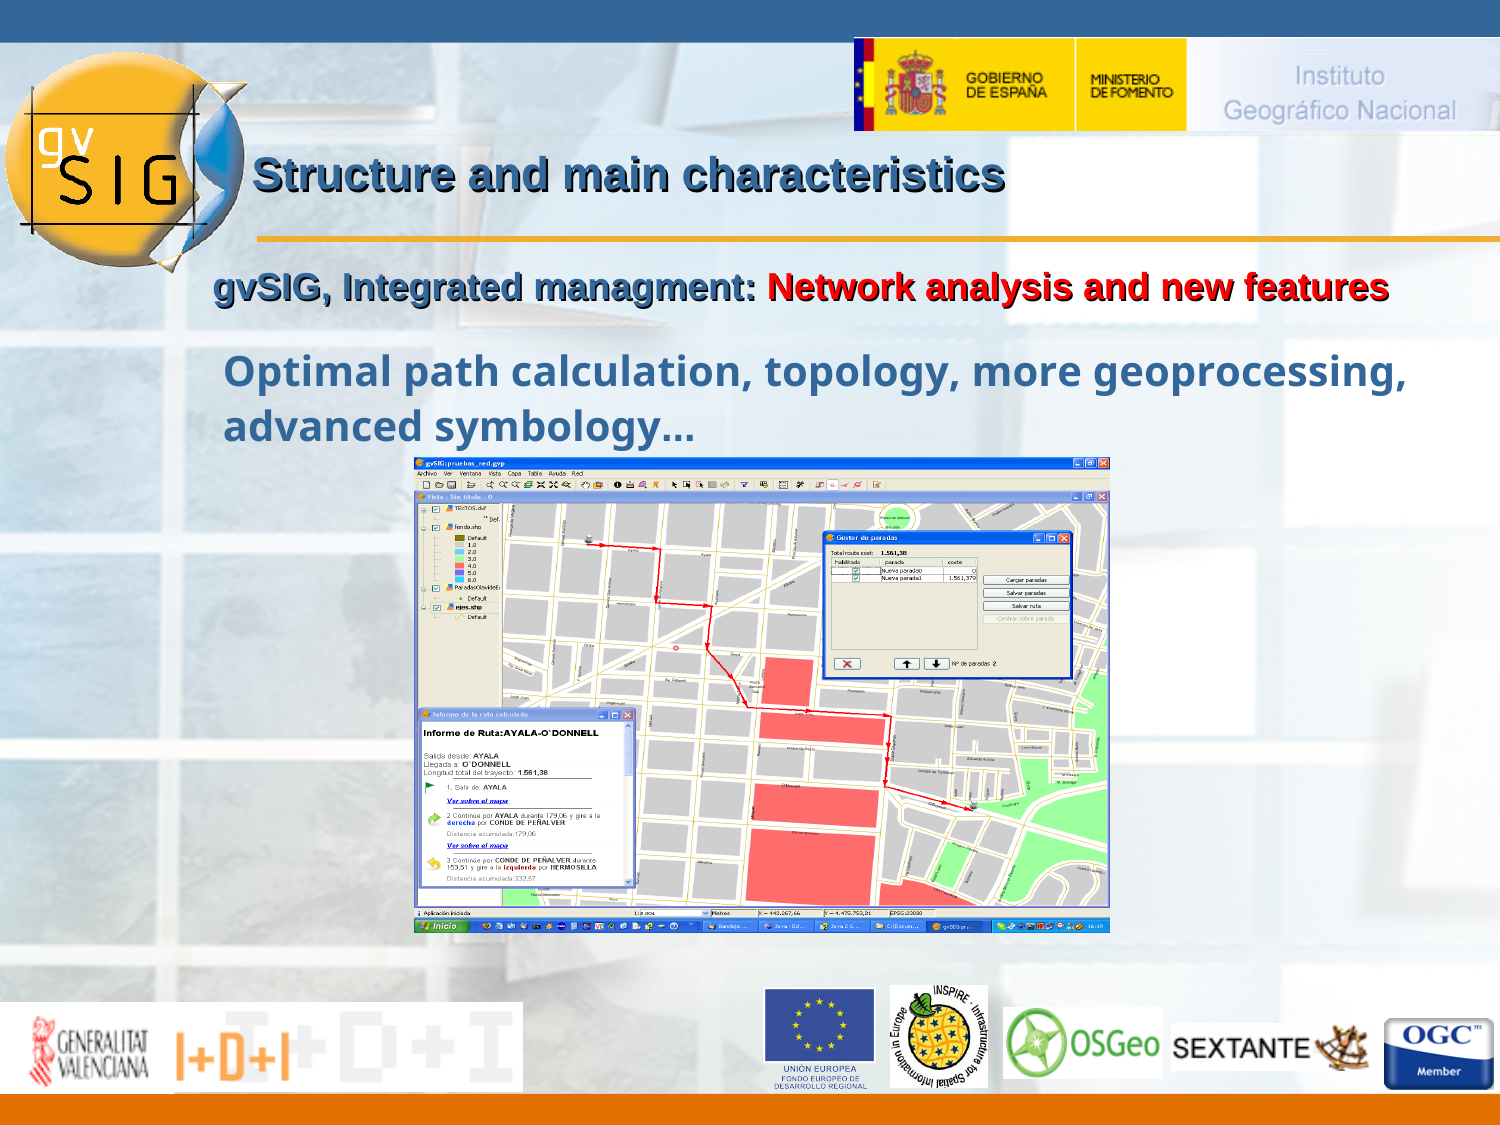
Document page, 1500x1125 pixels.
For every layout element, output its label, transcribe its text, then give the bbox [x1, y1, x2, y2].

picture [0, 49, 250, 276]
text_box Optimal path calculation, topology, more geoprocessing, advanced symbology... [208, 335, 1500, 474]
text_box gvSIG, Integrated managment: Network analysis and new features [197, 259, 1500, 321]
picture [890, 985, 988, 1088]
picture [1384, 1018, 1494, 1090]
text_box Structure and main characteristics [236, 142, 1500, 211]
picture [854, 37, 1500, 131]
picture [1171, 1023, 1375, 1071]
picture [763, 987, 876, 1089]
picture [414, 457, 1110, 933]
picture [1003, 1007, 1163, 1079]
picture [0, 1002, 523, 1094]
